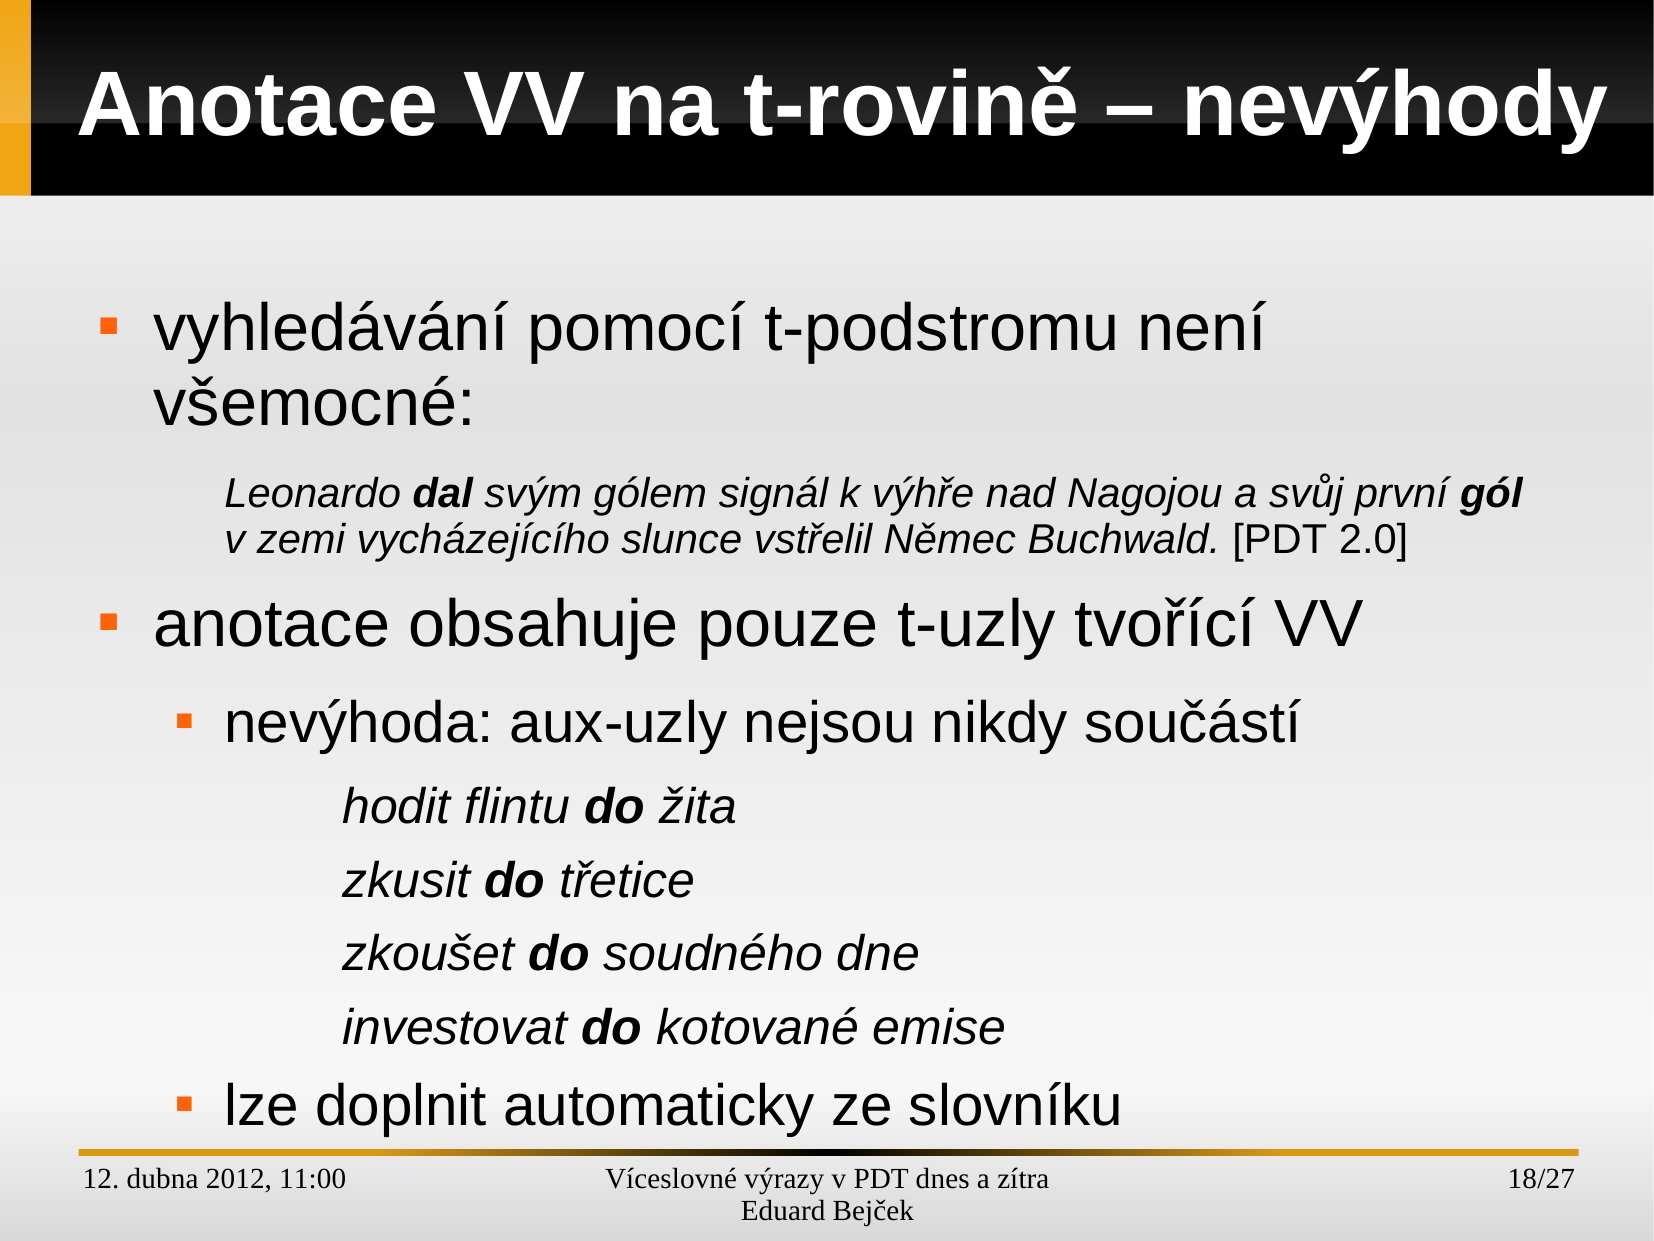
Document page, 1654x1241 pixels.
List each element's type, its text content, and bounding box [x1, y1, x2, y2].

picture [0, 0, 1654, 1241]
list vyhledávání pomocí t-podstromu není všemocné: Leonardo dal svým gólem signál k výhře nad Nagojou a svůj první gól v zemi vycházejícího slunce vstřelil Němec Buchwald. [PDT 2.0] anotace obsahuje pouze t-uzly tvořící VV nevýhoda: aux-uzly nejsou nikdy součástí hodit flintu do žita zkusit do třetice zkoušet do soudného dne investovat do kotované emise lze doplnit automaticky ze slovníku [82, 290, 1571, 1138]
title Anotace VV na t-rovině – nevýhody [76, 0, 1613, 208]
